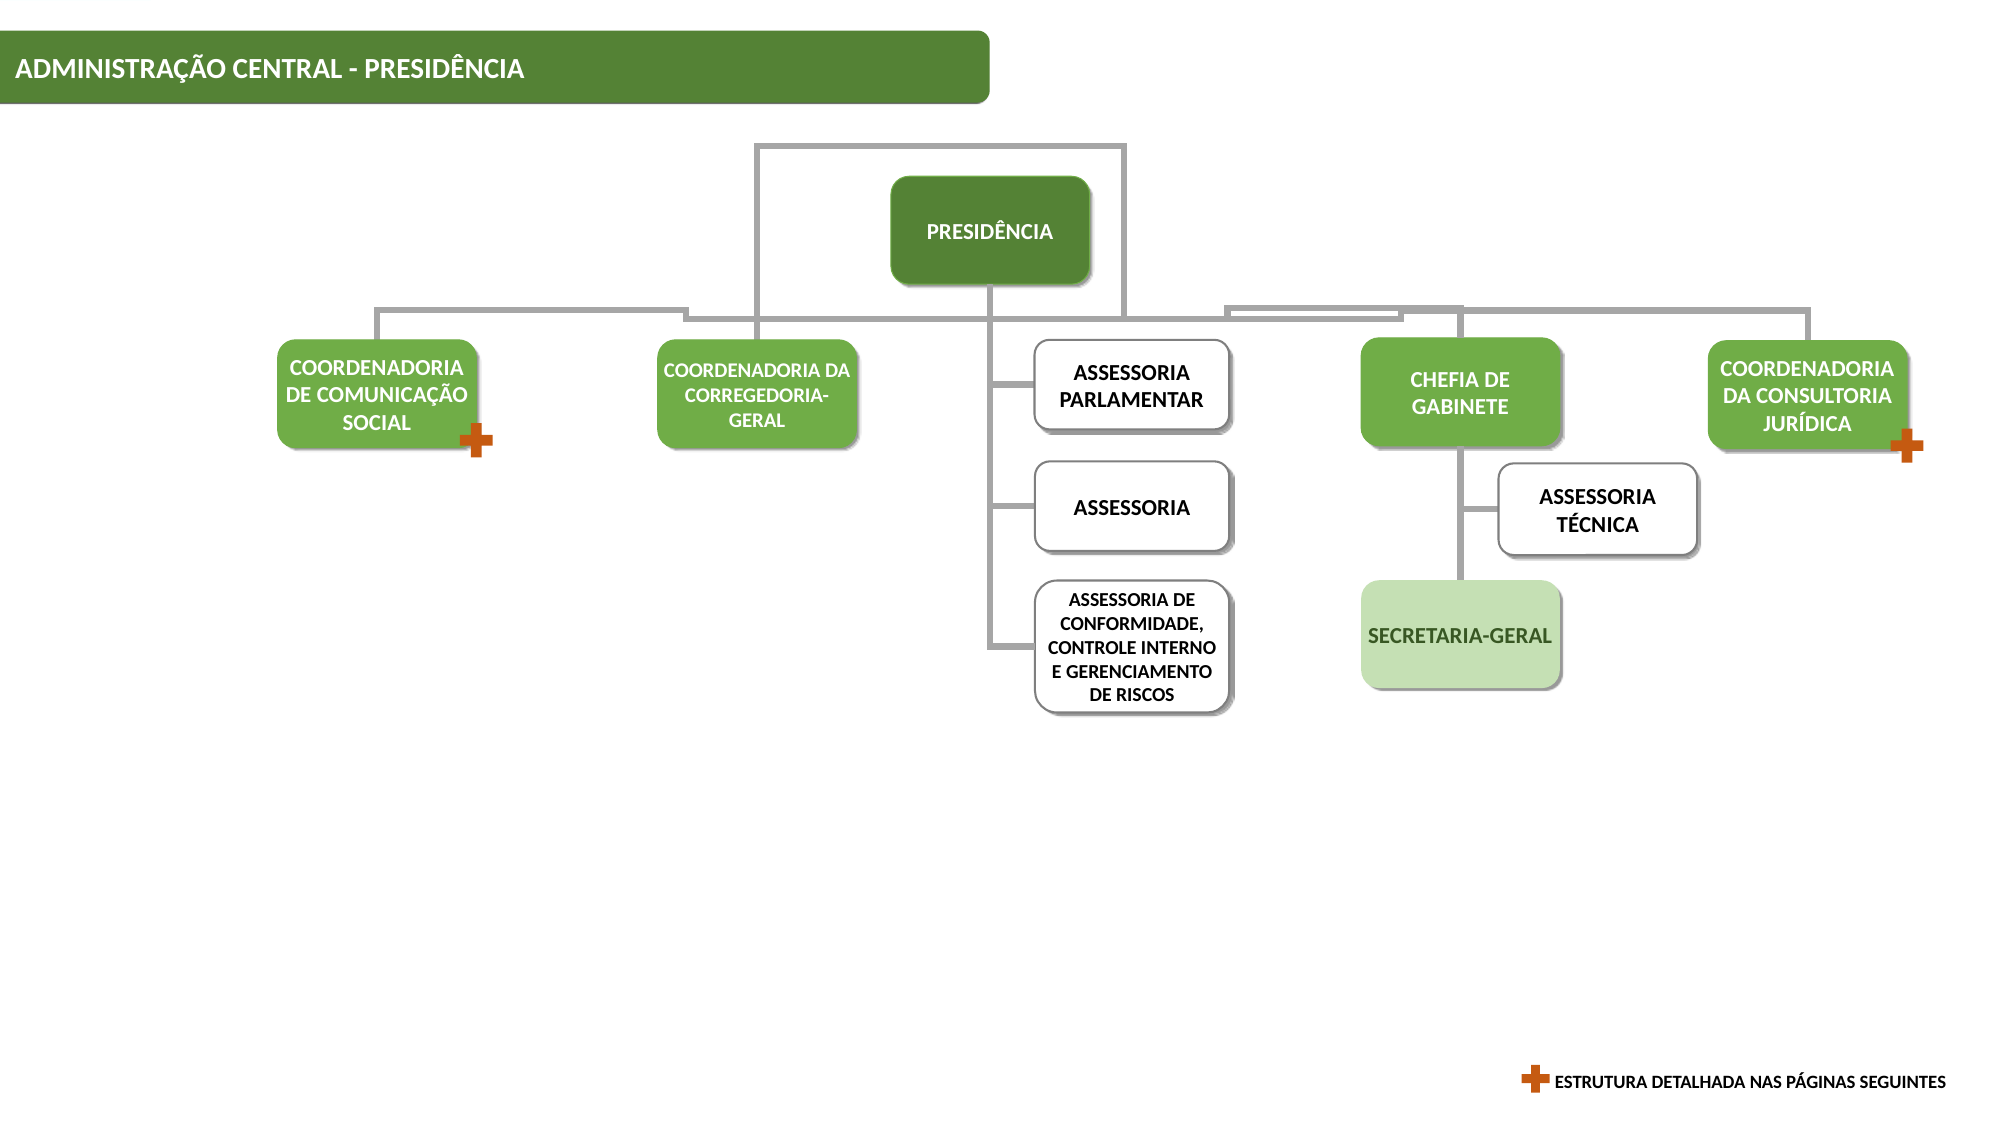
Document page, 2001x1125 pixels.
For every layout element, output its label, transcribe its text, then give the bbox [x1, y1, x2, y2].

text_box ASSESSORIA PARLAMENTAR [1034, 339, 1230, 430]
text_box ASSESSORIA [1034, 461, 1230, 551]
text_box [1890, 428, 1924, 463]
text_box [1521, 1064, 1535, 1093]
text_box ESTRUTURA DETALHADA NAS PÁGINAS SEGUINTES [1535, 1062, 2000, 1101]
text_box PRESIDÊNCIA [890, 176, 1090, 285]
text_box ADMINISTRAÇÃO CENTRAL - PRESIDÊNCIA [0, 30, 990, 103]
text_box SECRETARIA-GERAL [1361, 580, 1560, 689]
text_box ASSESSORIA DE CONFORMIDADE, CONTROLE INTERNO E GERENCIAMENTO DE RISCOS [1034, 580, 1230, 713]
text_box ASSESSORIA TÉCNICA [1498, 463, 1698, 556]
text_box COORDENADORIA DE COMUNICAÇÃO SOCIAL [277, 339, 477, 448]
text_box COORDENADORIA DA CONSULTORIA JURÍDICA [1708, 340, 1908, 449]
text_box [459, 423, 493, 458]
text_box CHEFIA DE GABINETE [1361, 337, 1560, 446]
text_box COORDENADORIA DA CORREGEDORIA-GERAL [657, 339, 857, 448]
